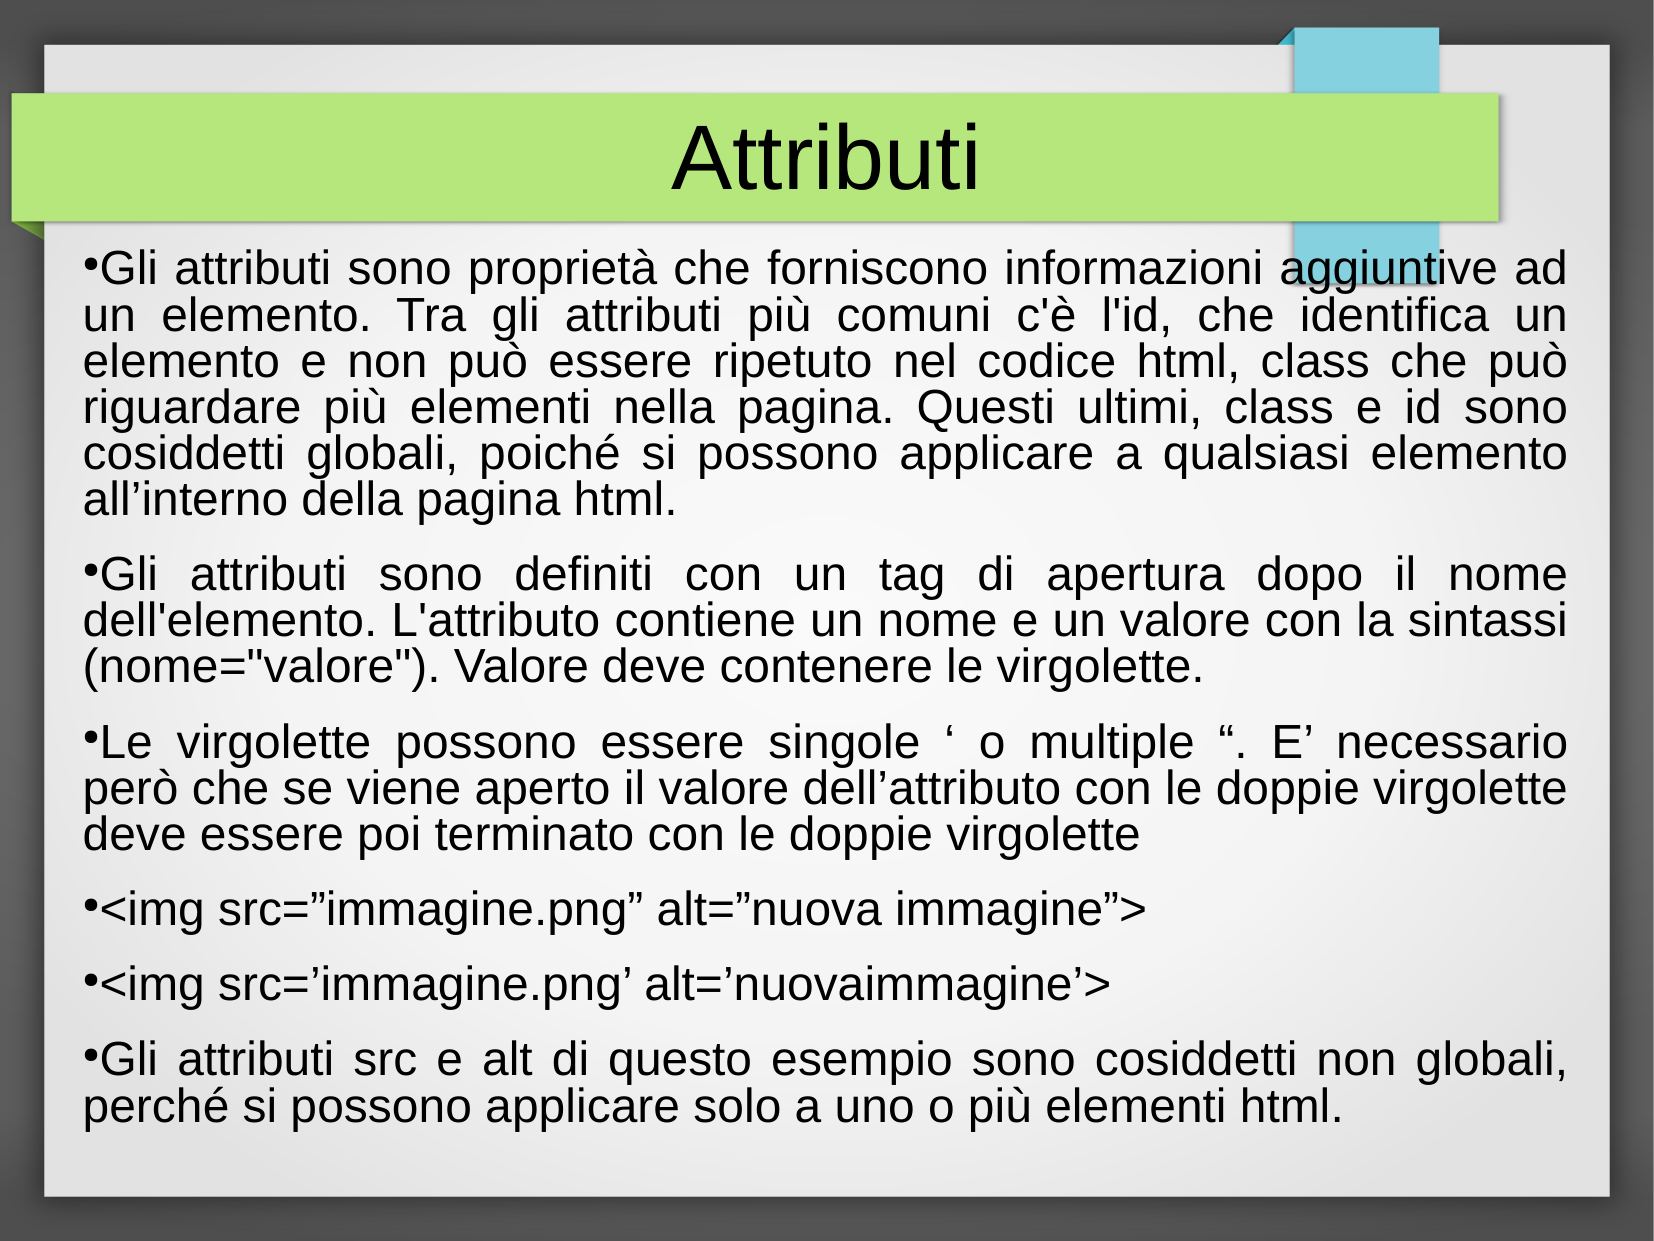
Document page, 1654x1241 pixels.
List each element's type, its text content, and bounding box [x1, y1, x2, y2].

list Gli attributi sono proprietà che forniscono informazioni aggiuntive ad un elemento. Tra gli attributi più comuni c'è l'id, che identifica un elemento e non può essere ripetuto nel codice html, class che può riguardare più elementi nella pagina. Questi ultimi, class e id sono cosiddetti globali, poiché si possono applicare a qualsiasi elemento all’interno della pagina html. Gli attributi sono definiti con un tag di apertura dopo il nome dell'elemento. L'attributo contiene un nome e un valore con la sintassi (nome="valore"). Valore deve contenere le virgolette. Le virgolette possono essere singole ‘ o multiple “. E’ necessario però che se viene aperto il valore dell’attributo con le doppie virgolette deve essere poi terminato con le doppie virgolette <img src=”immagine.png” alt=”nuova immagine”> <img src=’immagine.png’ alt=’nuovaimmagine’> Gli attributi src e alt di questo esempio sono cosiddetti non globali, perché si possono applicare solo a uno o più elementi html. [82, 248, 1571, 1146]
title Attributi [82, 49, 1571, 248]
picture [0, 0, 1654, 1241]
